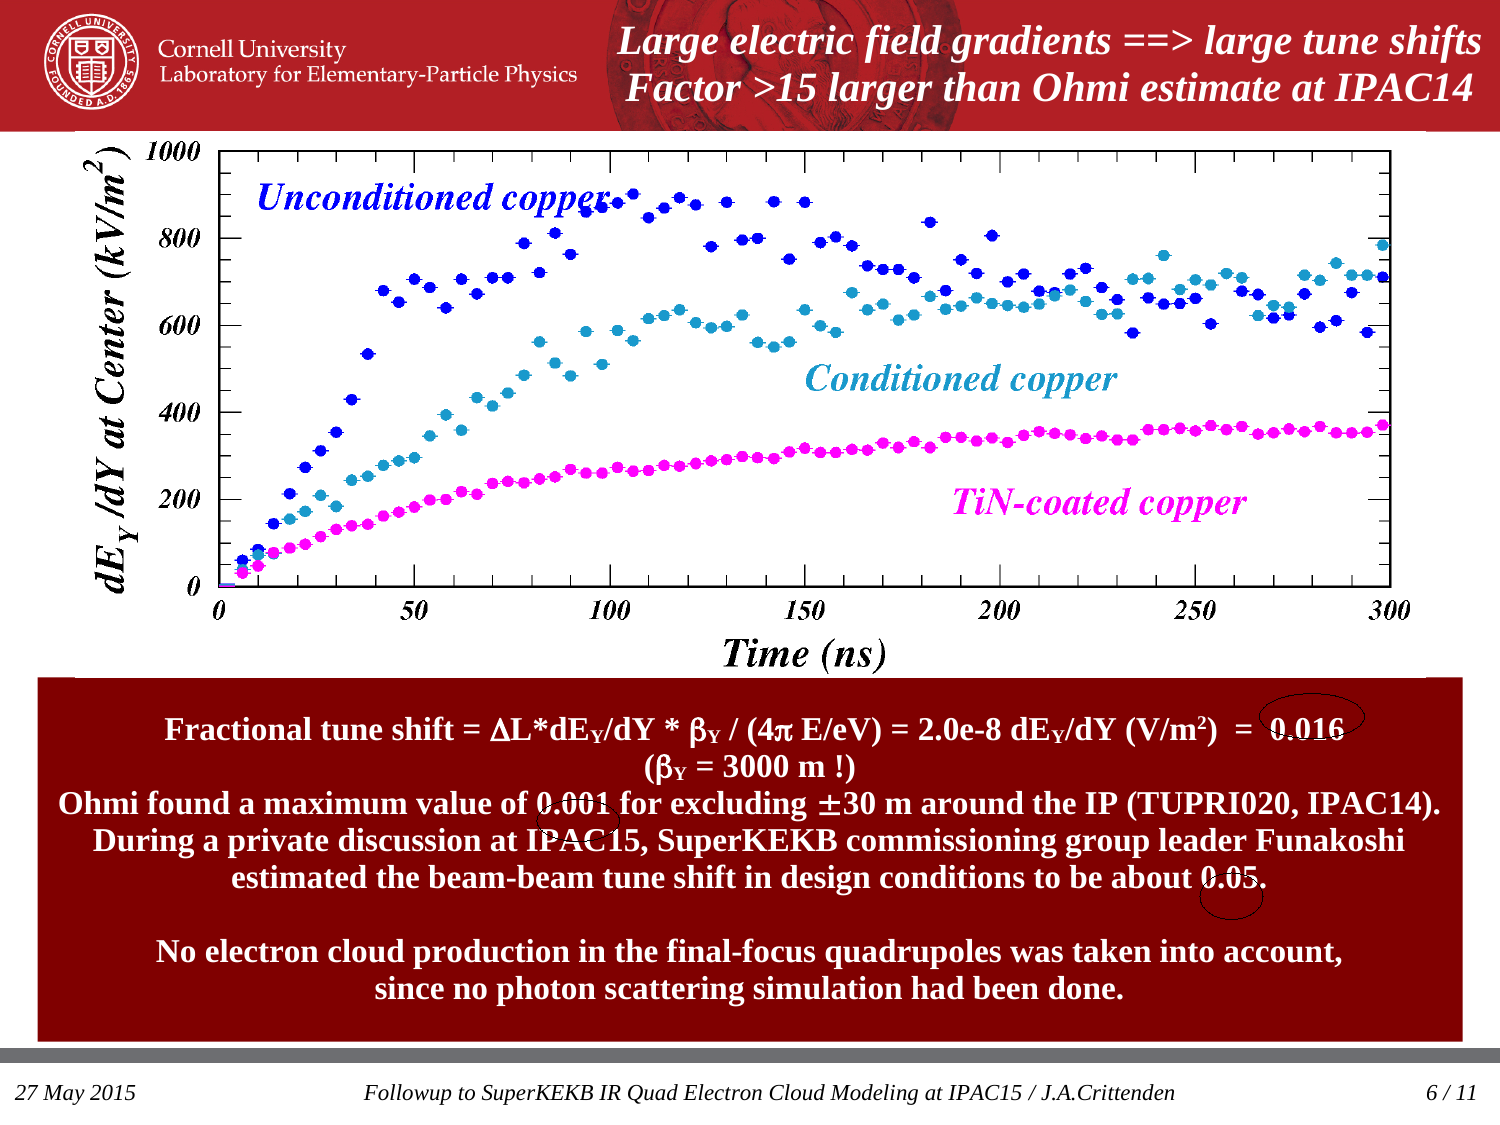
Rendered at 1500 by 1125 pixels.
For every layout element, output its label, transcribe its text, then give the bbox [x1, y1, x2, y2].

picture [0, 0, 1500, 678]
title Large electric field gradients ==> large tune shifts Factor >15 larger than Ohmi estimate at IPAC14 [600, 7, 1500, 121]
text_box Fractional tune shift = DL*dEY/dY * bY / (4p E/eV) = 2.0e-8 dEY/dY (V/m2) = 0.016 (bY = 3000 m !) Ohmi found a maximum value of 0.001 for excluding ±30 m around the IP (TUPRI020, IPAC14). During a private discussion at IPAC15, SuperKEKB commissioning group leader Funakoshi estimated the beam-beam tune shift in design conditions to be about 0.05. No electron cloud production in the final-focus quadrupoles was taken into account, since no photon scattering simulation had been done. [37, 677, 1463, 1042]
